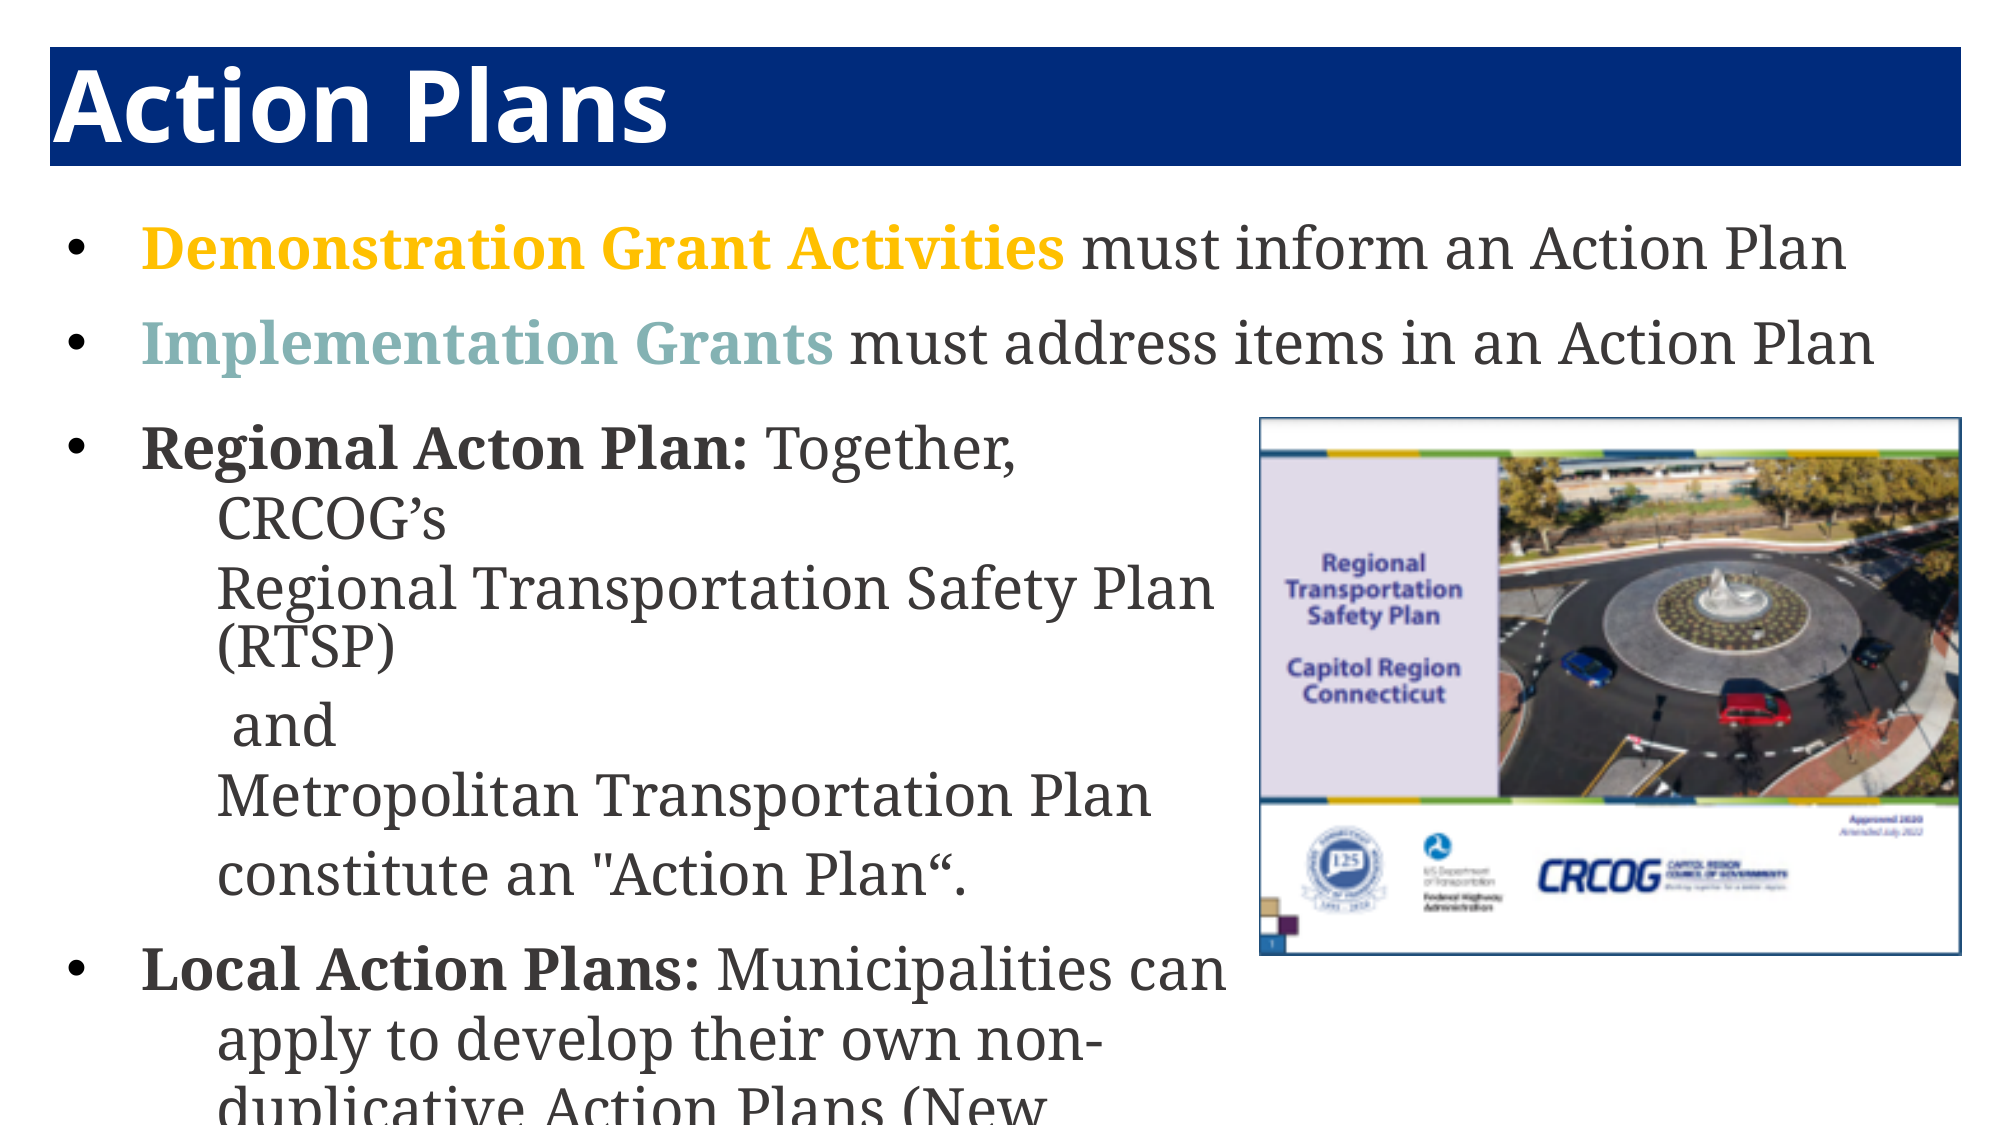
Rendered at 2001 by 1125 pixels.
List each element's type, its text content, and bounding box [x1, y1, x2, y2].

text_box Demonstration Grant Activities must inform an Action Plan Implementation Grants must address items in an Action Plan [49, 203, 1962, 386]
text_box [1909, 47, 1961, 166]
text_box Regional Acton Plan: Together, CRCOG’s Regional Transportation Safety Plan (RTSP) and Metropolitan Transportation Plan constitute an "Action Plan“. Local Action Plans: Municipalities can apply to develop their own non-duplicative Action Plans (New Britain, Glastonbury, and Canton have ongoing efforts) [49, 403, 1261, 1080]
picture [1261, 417, 1962, 956]
text_box Action Plans [38, 35, 1909, 172]
